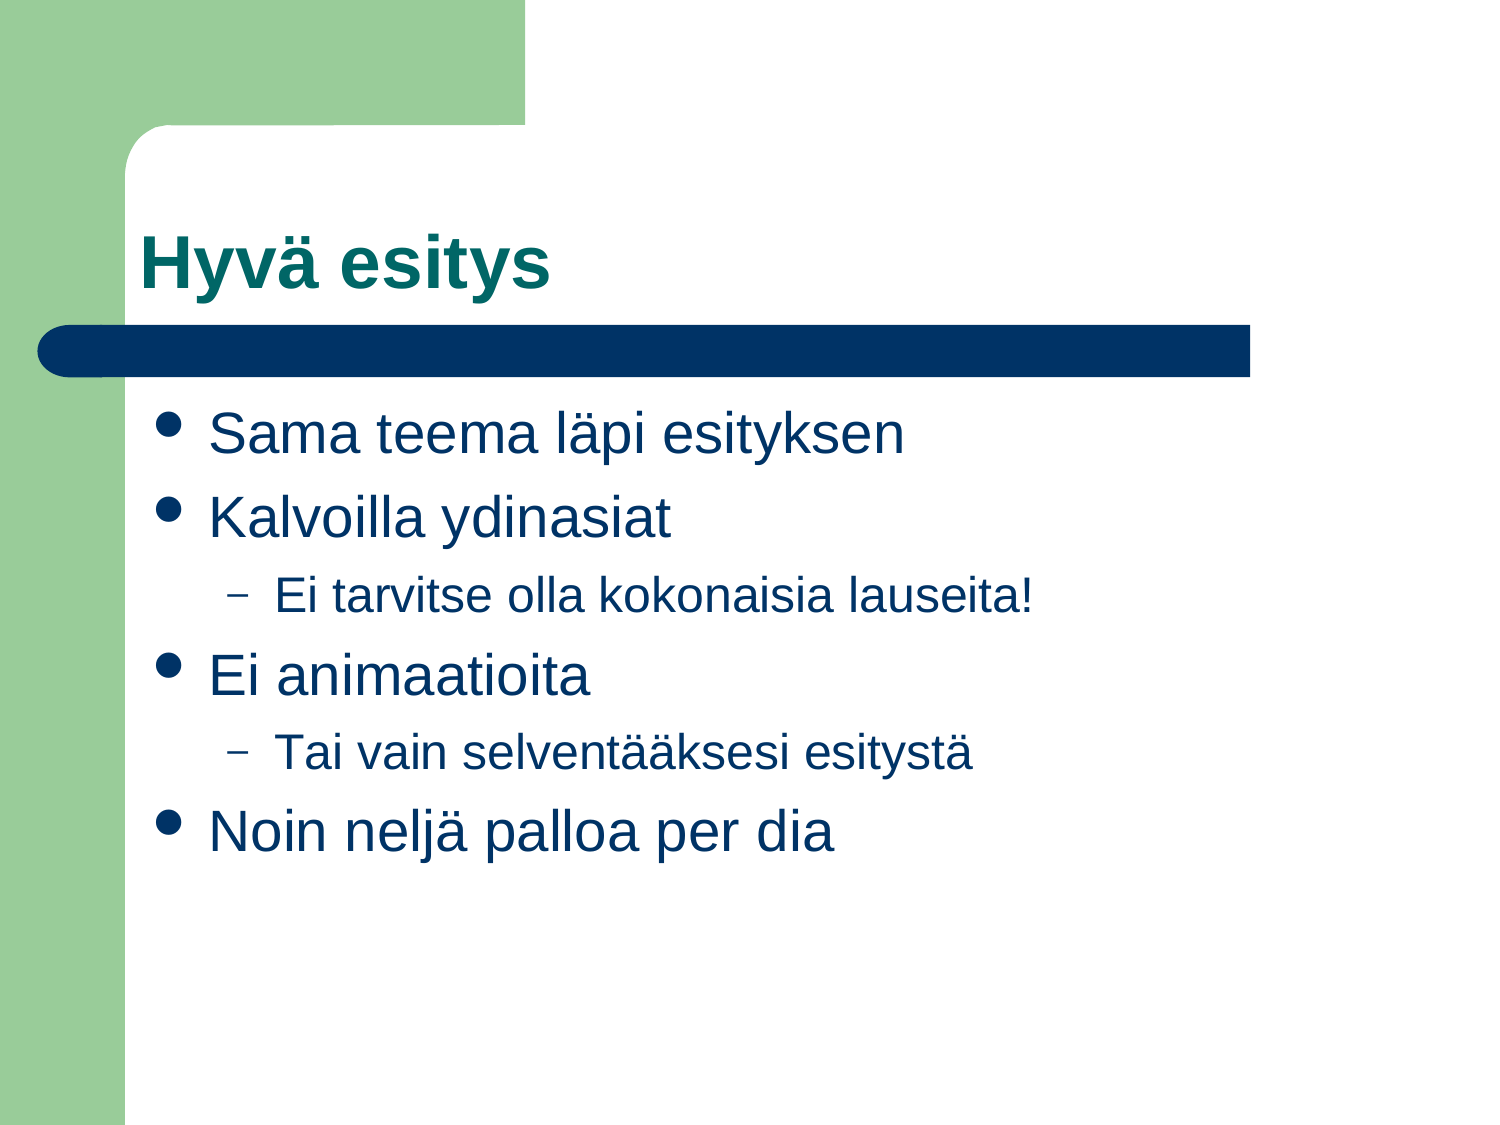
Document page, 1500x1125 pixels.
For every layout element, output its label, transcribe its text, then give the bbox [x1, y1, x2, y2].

list Sama teema läpi esityksen Kalvoilla ydinasiat Ei tarvitse olla kokonaisia lauseita! Ei animaatioita Tai vain selventääksesi esitystä Noin neljä palloa per dia [137, 387, 1400, 999]
title Hyvä esitys [124, 124, 1425, 313]
